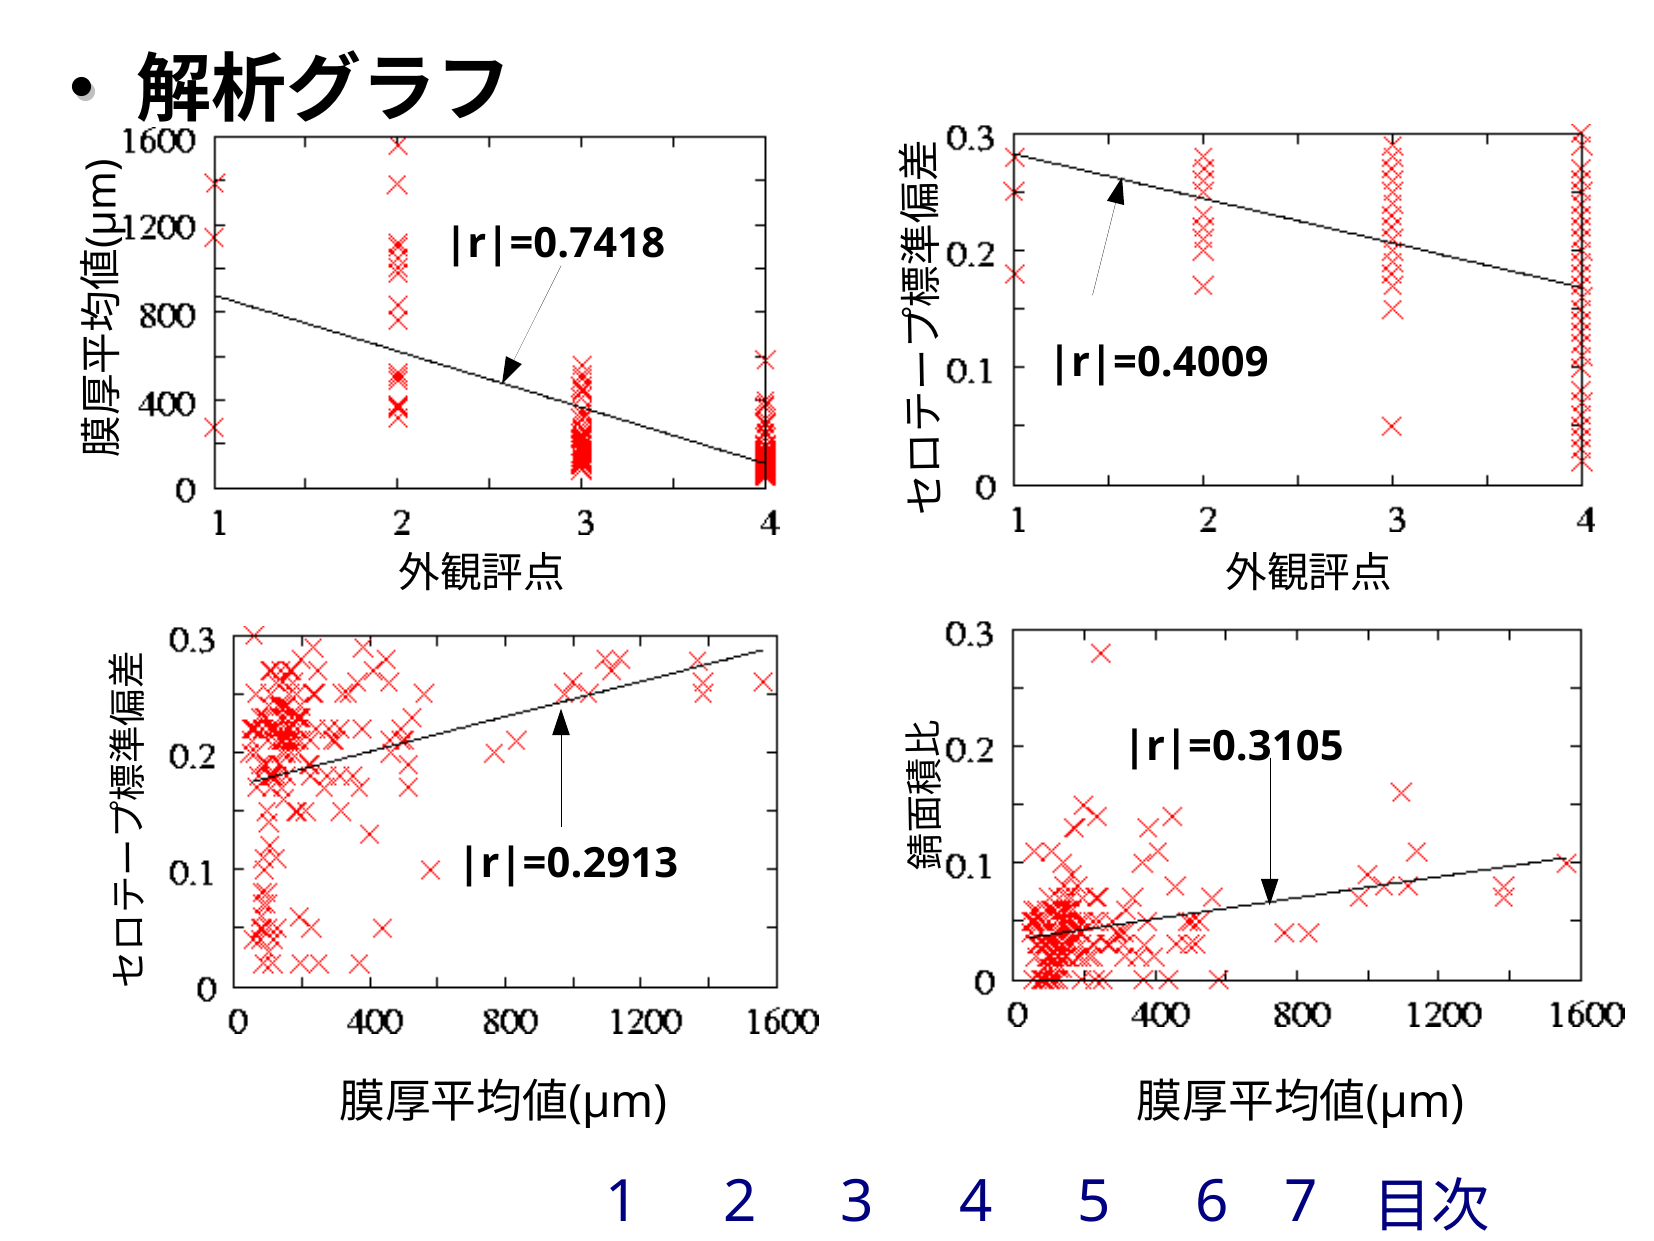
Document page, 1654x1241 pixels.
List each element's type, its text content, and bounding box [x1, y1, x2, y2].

text_box 膜厚平均値(μm) [324, 1057, 693, 1123]
text_box 6 [1181, 1151, 1269, 1230]
text_box 7 [1269, 1151, 1359, 1241]
text_box 外観評点 [1210, 531, 1410, 592]
text_box 4 [945, 1151, 1063, 1230]
text_box セロテープ標準偏差 [88, 634, 148, 1004]
text_box ・ 解析グラフ [29, 21, 632, 119]
picture [163, 626, 819, 1034]
text_box 5 [1063, 1151, 1182, 1241]
text_box |r|=0.7418 [429, 205, 680, 266]
picture [111, 127, 780, 535]
text_box 2 [708, 1151, 825, 1230]
text_box 外観評点 [383, 531, 621, 617]
text_box 膜厚平均値(μm) [1122, 1057, 1490, 1123]
picture [940, 124, 1595, 532]
picture [939, 620, 1625, 1027]
text_box 膜厚平均値(μm) [59, 132, 167, 473]
text_box |r|=0.3105 [1108, 708, 1358, 769]
text_box |r|=0.4009 [1033, 324, 1283, 414]
text_box |r|=0.2913 [442, 825, 722, 916]
text_box 3 [825, 1151, 945, 1230]
text_box 錆面積比 [885, 702, 945, 886]
text_box 目次 [1358, 1151, 1506, 1230]
text_box セロテープ標準偏差 [877, 122, 945, 532]
text_box 1 [590, 1151, 708, 1230]
